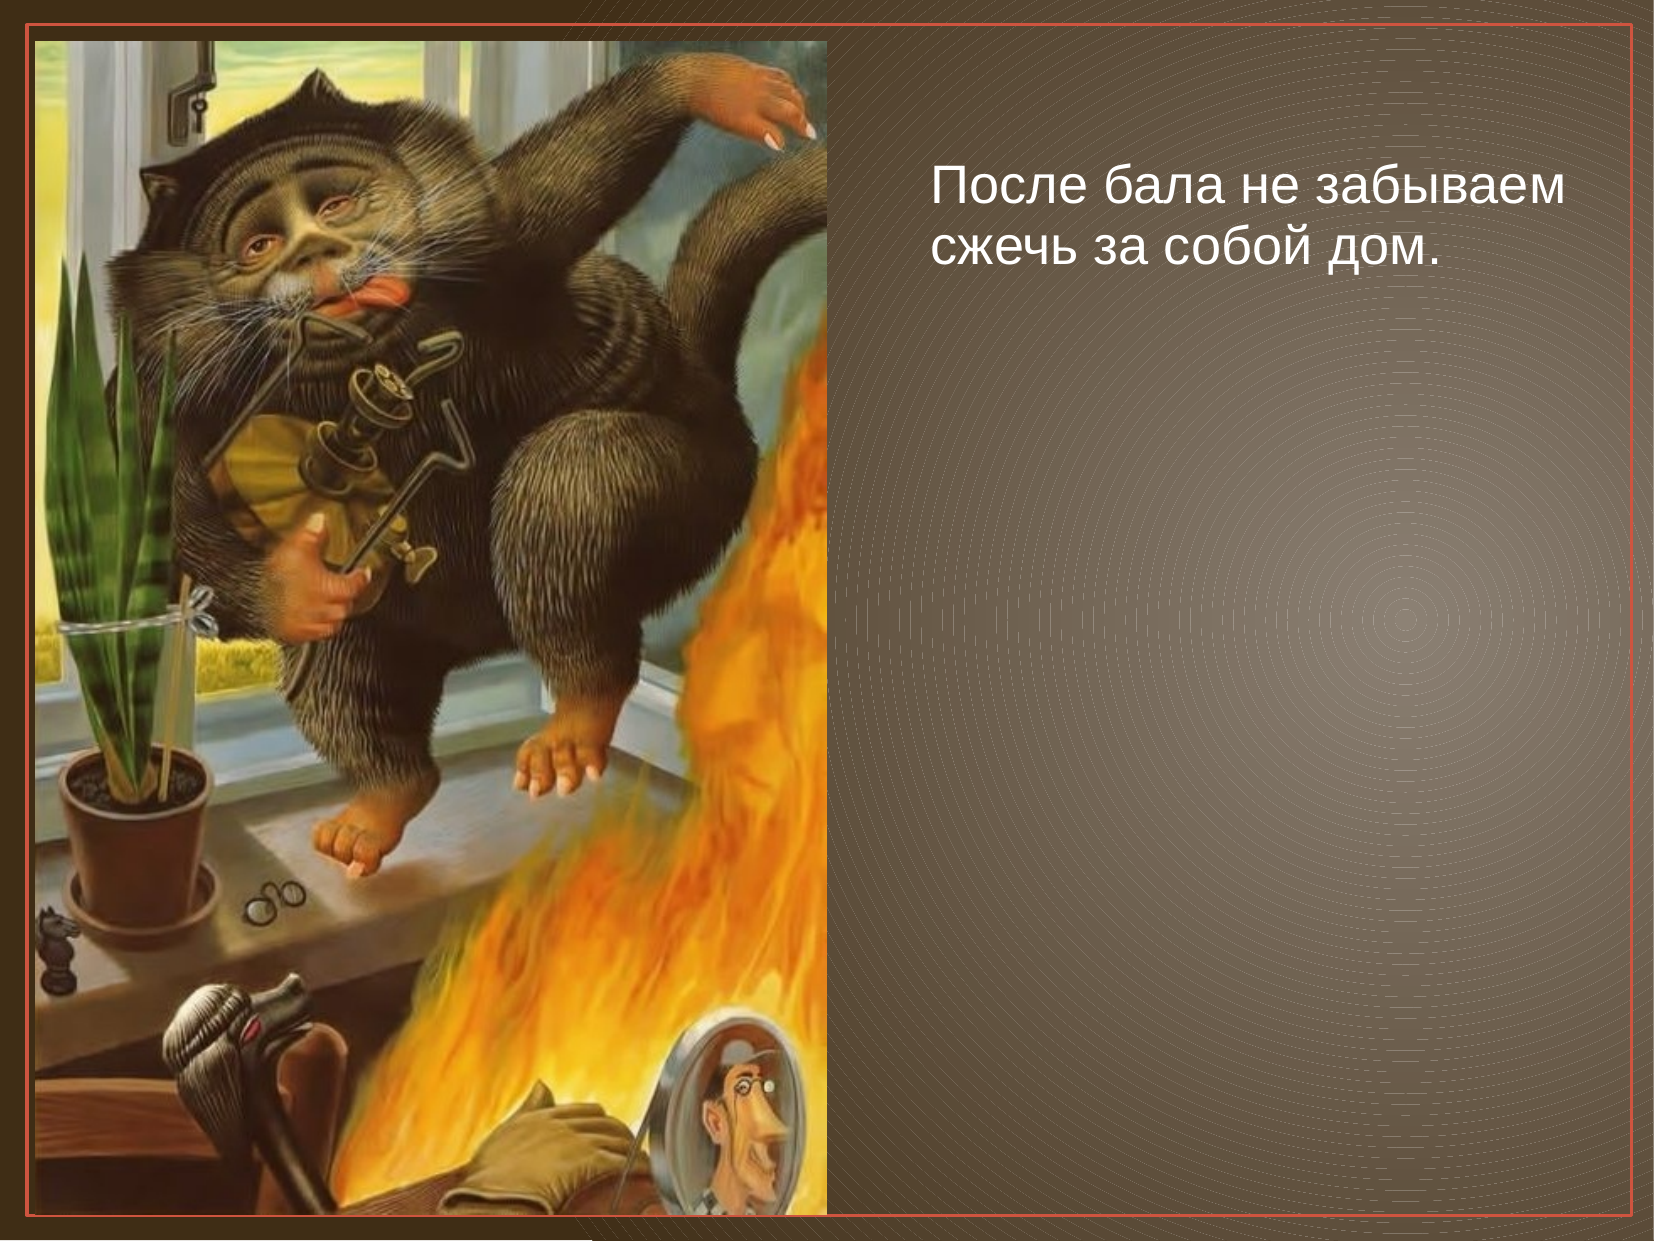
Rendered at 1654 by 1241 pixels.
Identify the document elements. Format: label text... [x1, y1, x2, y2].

picture [35, 41, 827, 1216]
text_box После бала не забываем сжечь за собой дом. [915, 147, 1595, 562]
